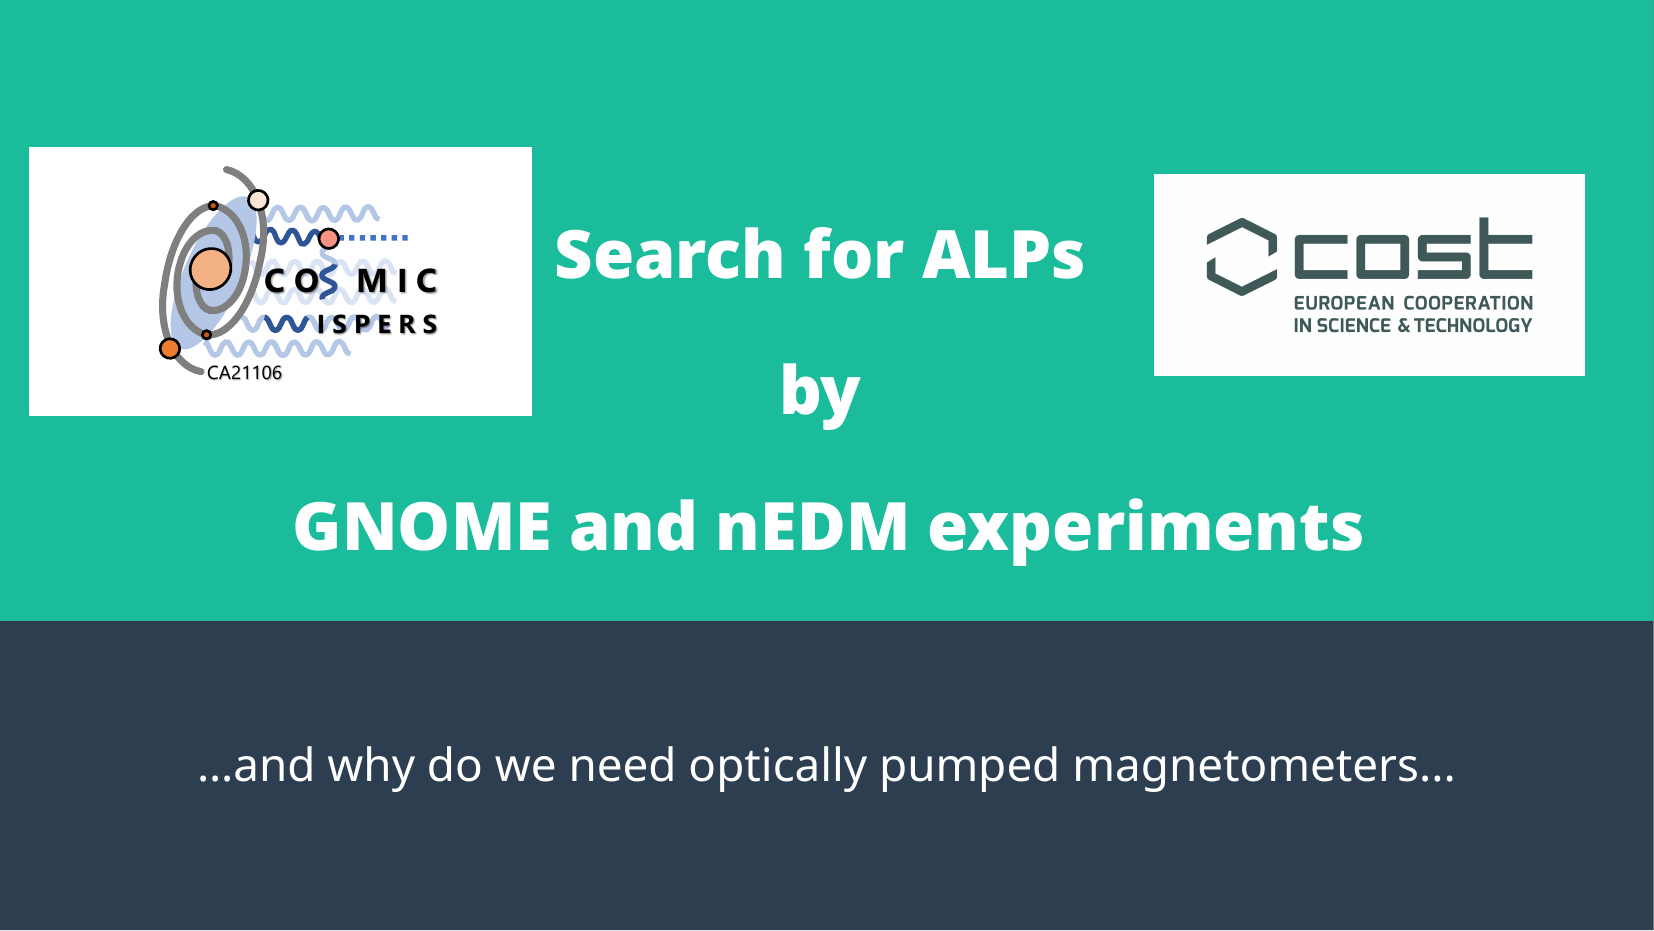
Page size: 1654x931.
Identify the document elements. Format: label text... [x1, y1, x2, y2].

subtitle …and why do we need optically pumped magnetometers... [59, 642, 1595, 886]
picture [29, 147, 532, 416]
picture [1154, 174, 1585, 377]
title Search for ALPs by GNOME and nEDM experiments [61, 176, 1597, 555]
